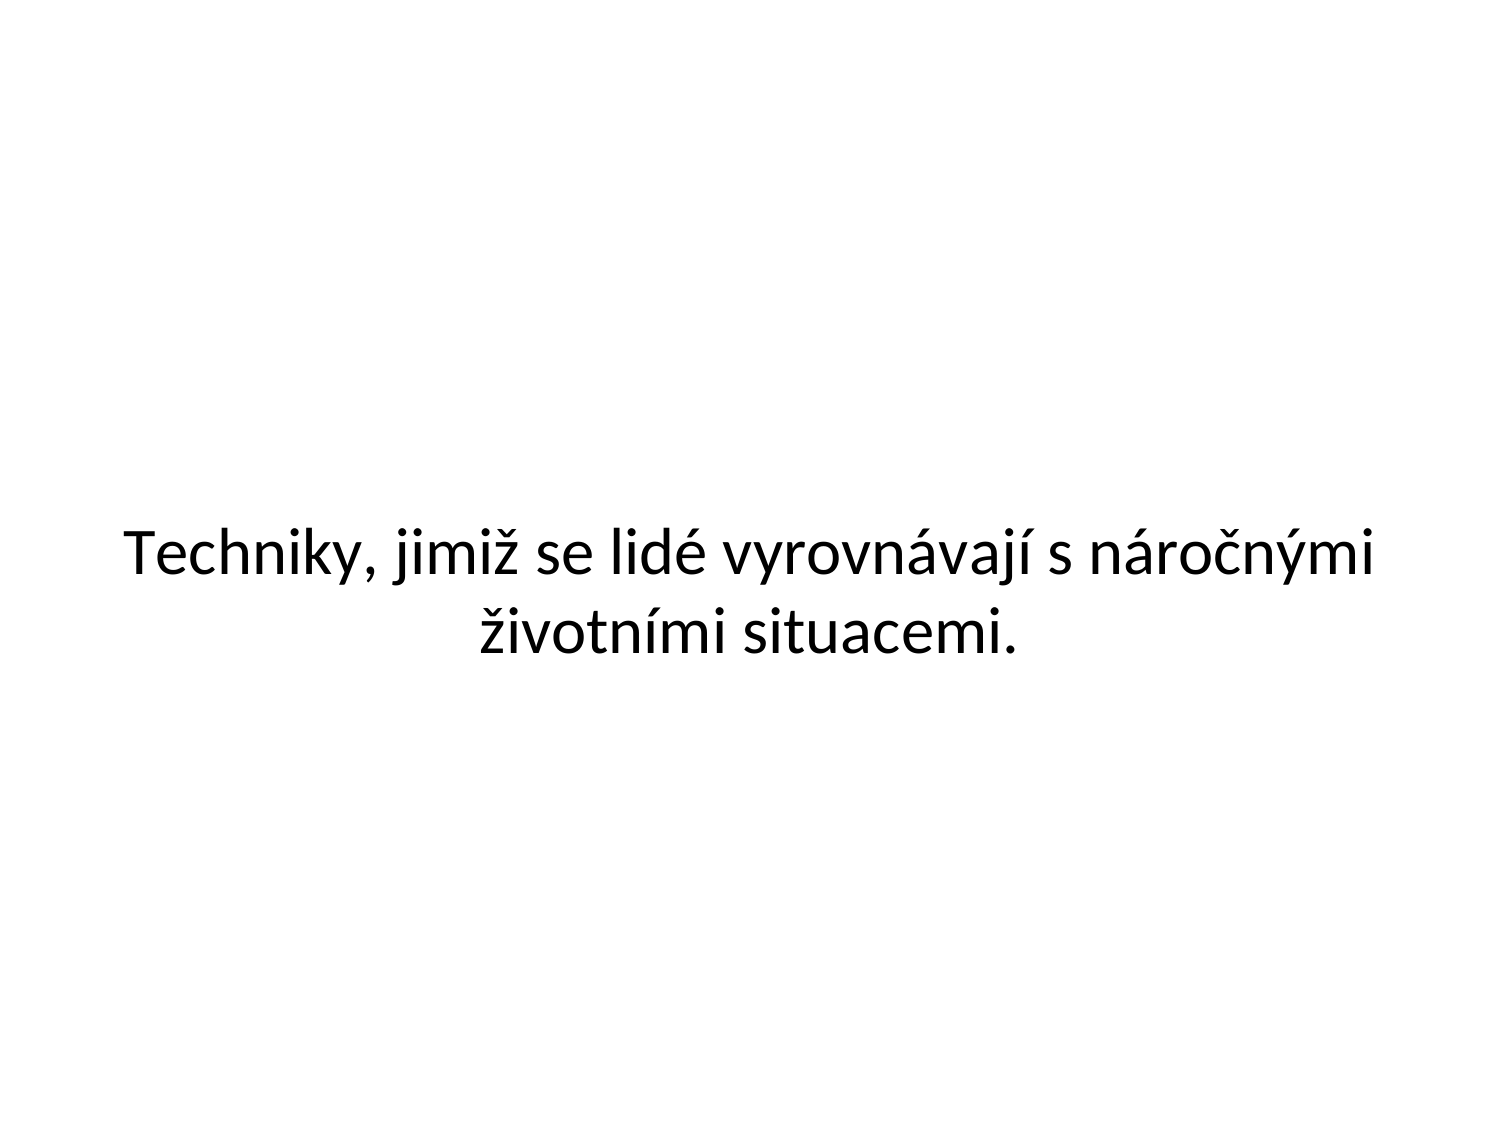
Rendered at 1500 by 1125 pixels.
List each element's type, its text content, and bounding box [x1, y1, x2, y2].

list Techniky, jimiž se lidé vyrovnávají s náročnými životními situacemi. [75, 262, 1426, 1006]
